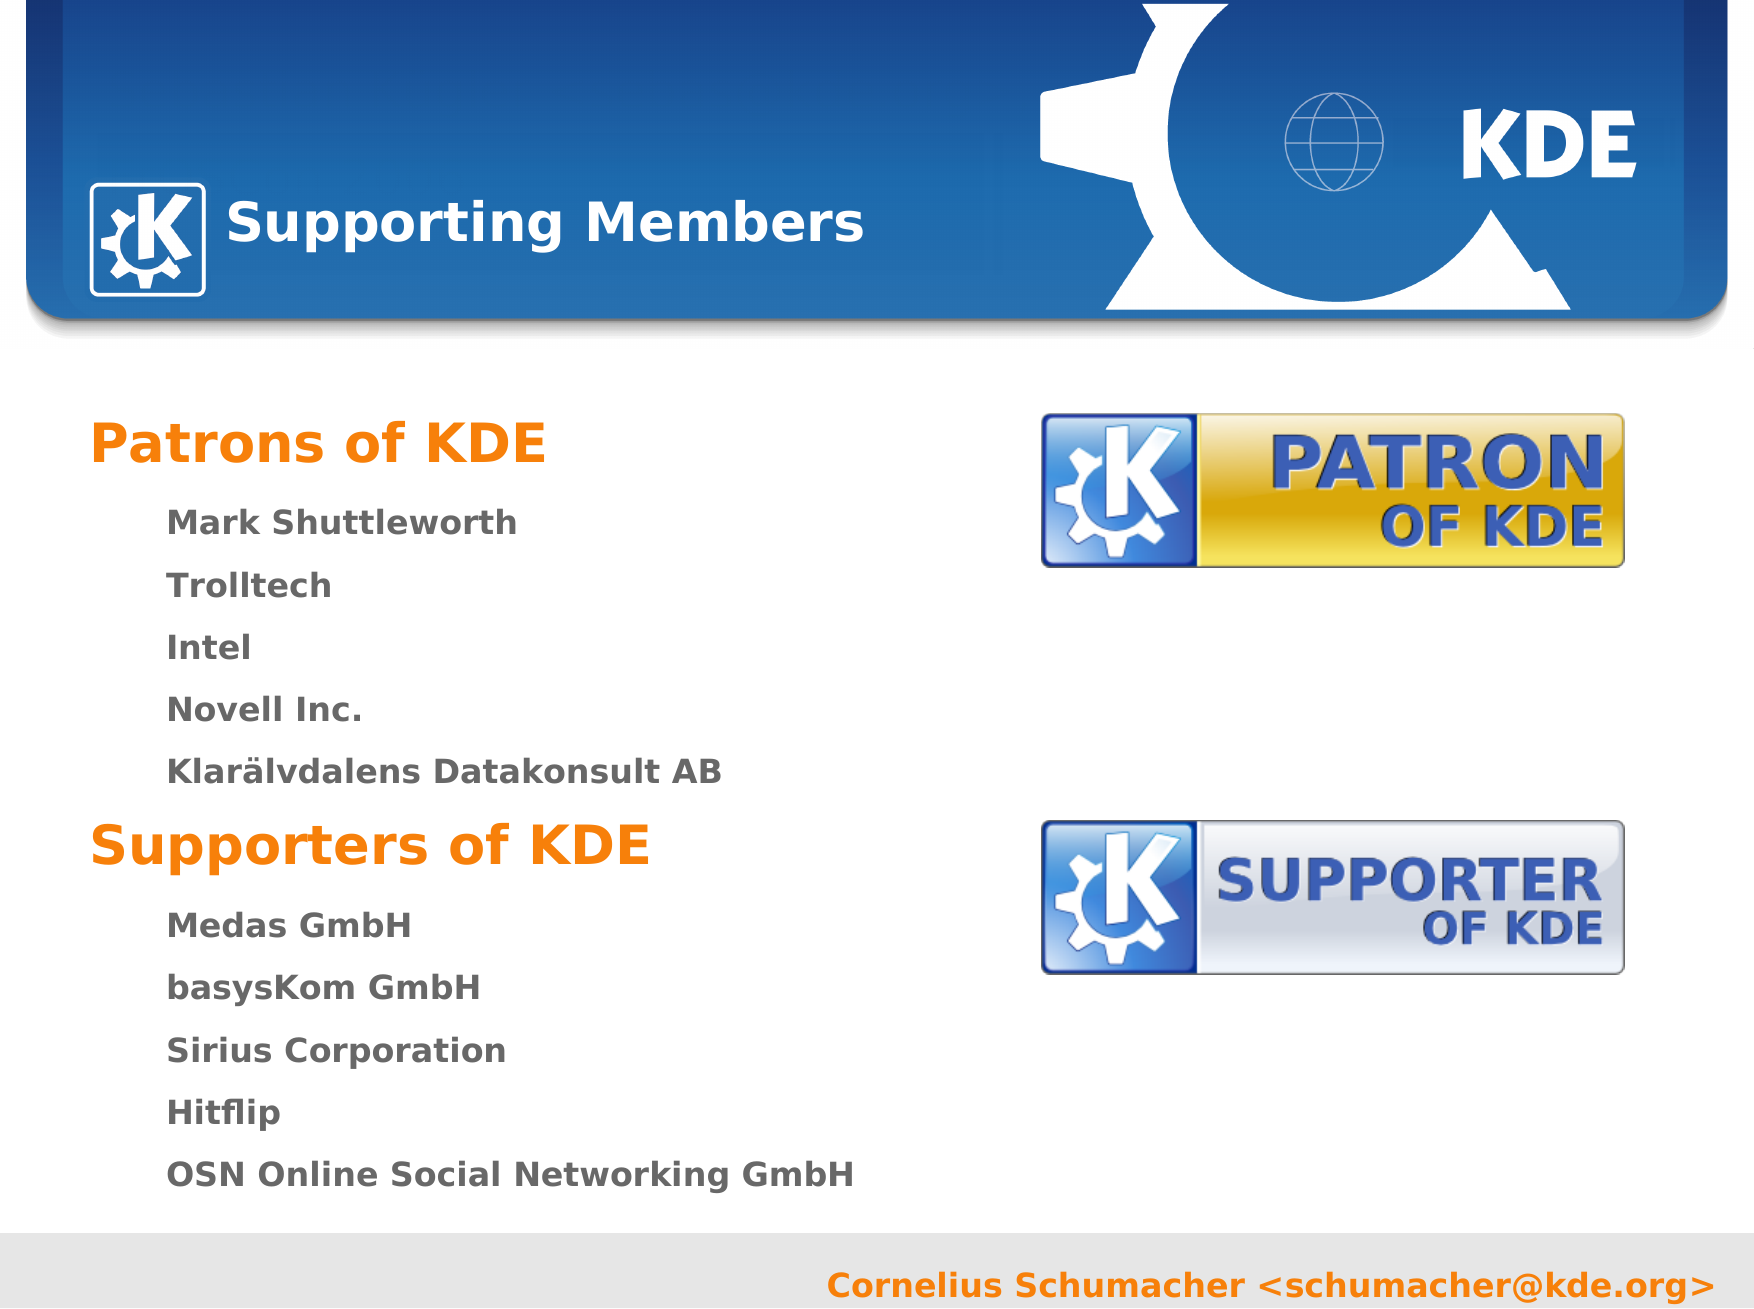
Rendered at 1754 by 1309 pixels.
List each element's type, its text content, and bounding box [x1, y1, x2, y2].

picture [0, 0, 1754, 349]
picture [1041, 820, 1625, 975]
picture [1041, 413, 1625, 568]
list Patrons of KDE Mark Shuttleworth Trolltech Intel Novell Inc. Klarälvdalens Datakonsult AB Supporters of KDE Medas GmbH basysKom GmbH Sirius Corporation Hitflip OSN Online Social Networking GmbH [71, 411, 1651, 1195]
title Supporting Members [225, 181, 1126, 265]
